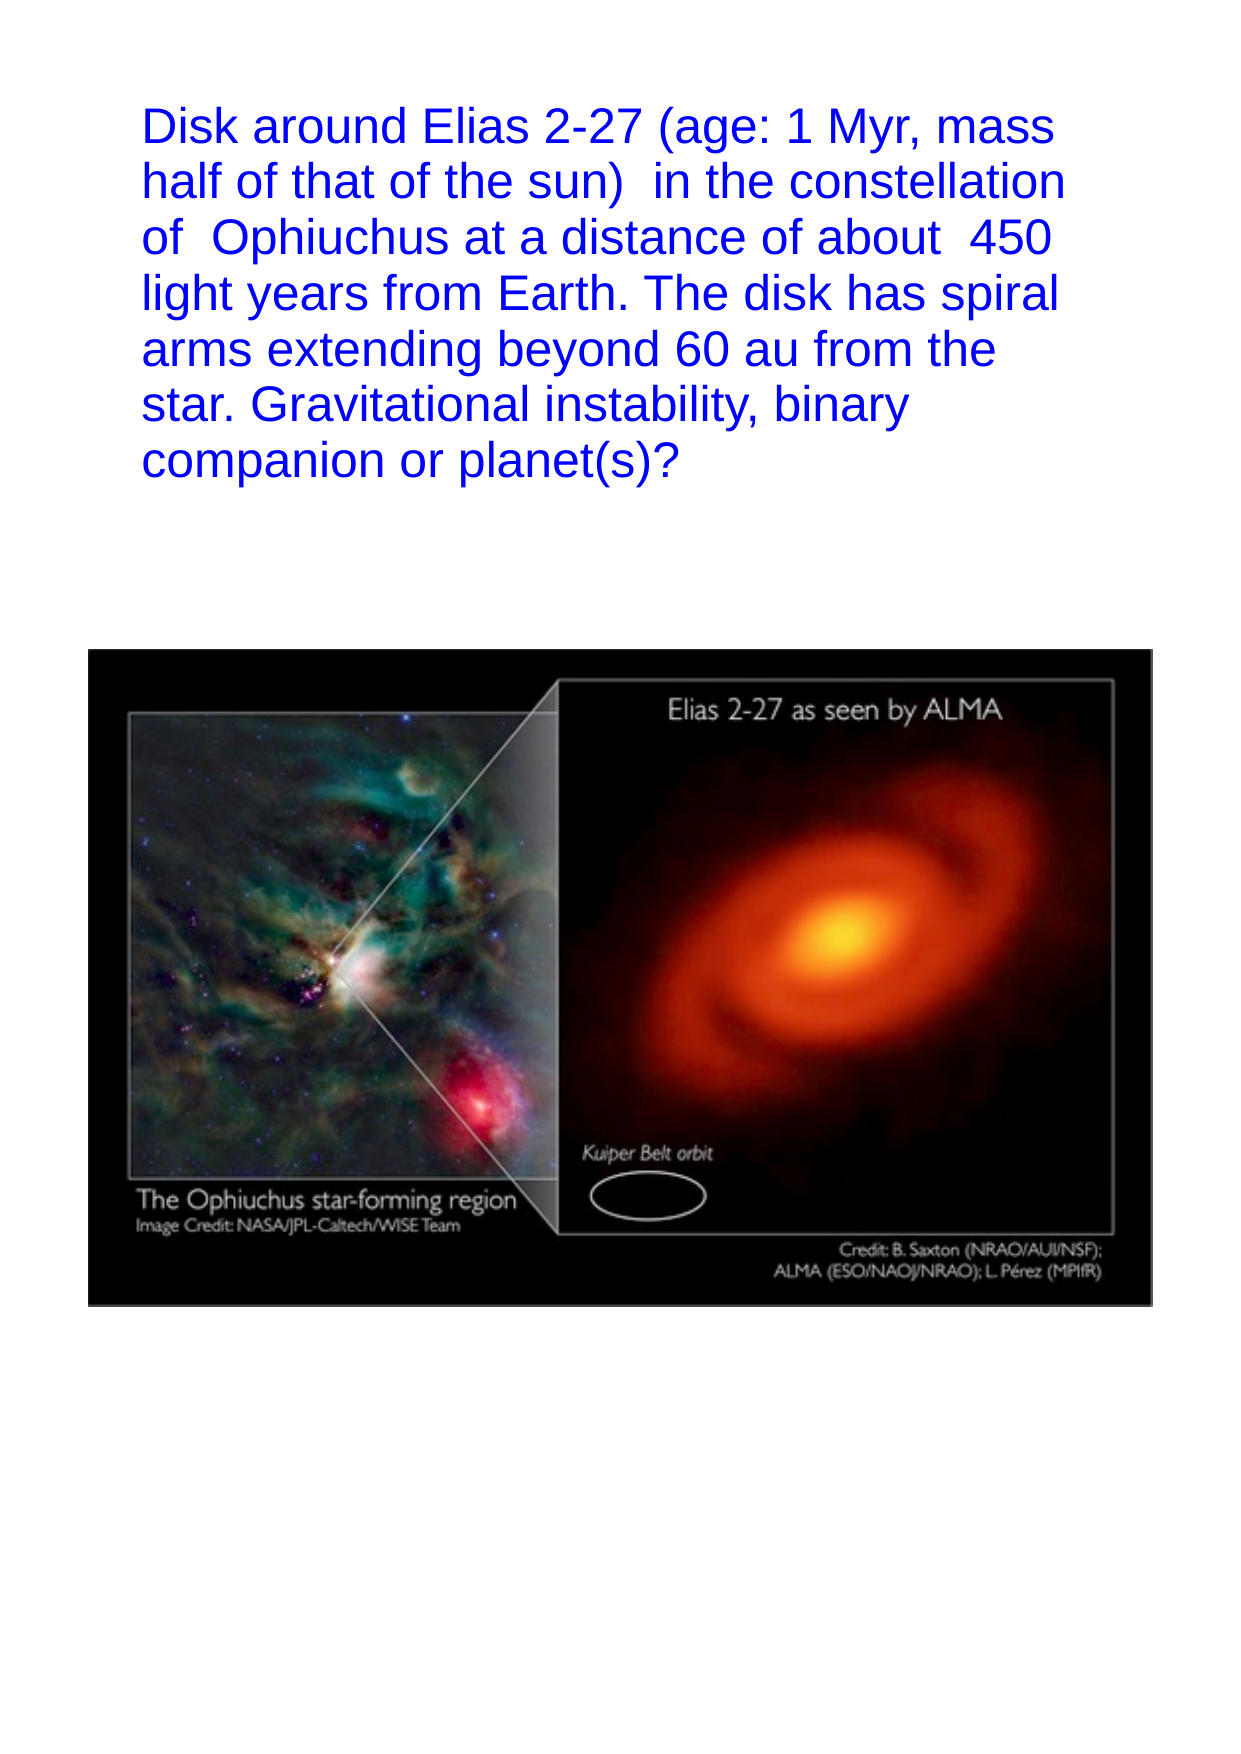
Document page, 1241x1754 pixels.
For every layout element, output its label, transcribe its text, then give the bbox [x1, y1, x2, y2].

text_box Disk around Elias 2-27 (age: 1 Myr, mass half of that of the sun) in the constellation of Ophiuchus at a distance of about 450 light years from Earth. The disk has spiral arms extending beyond 60 au from the star. Gravitational instability, binary companion or planet(s)? [126, 90, 1094, 556]
picture [88, 649, 1153, 1308]
